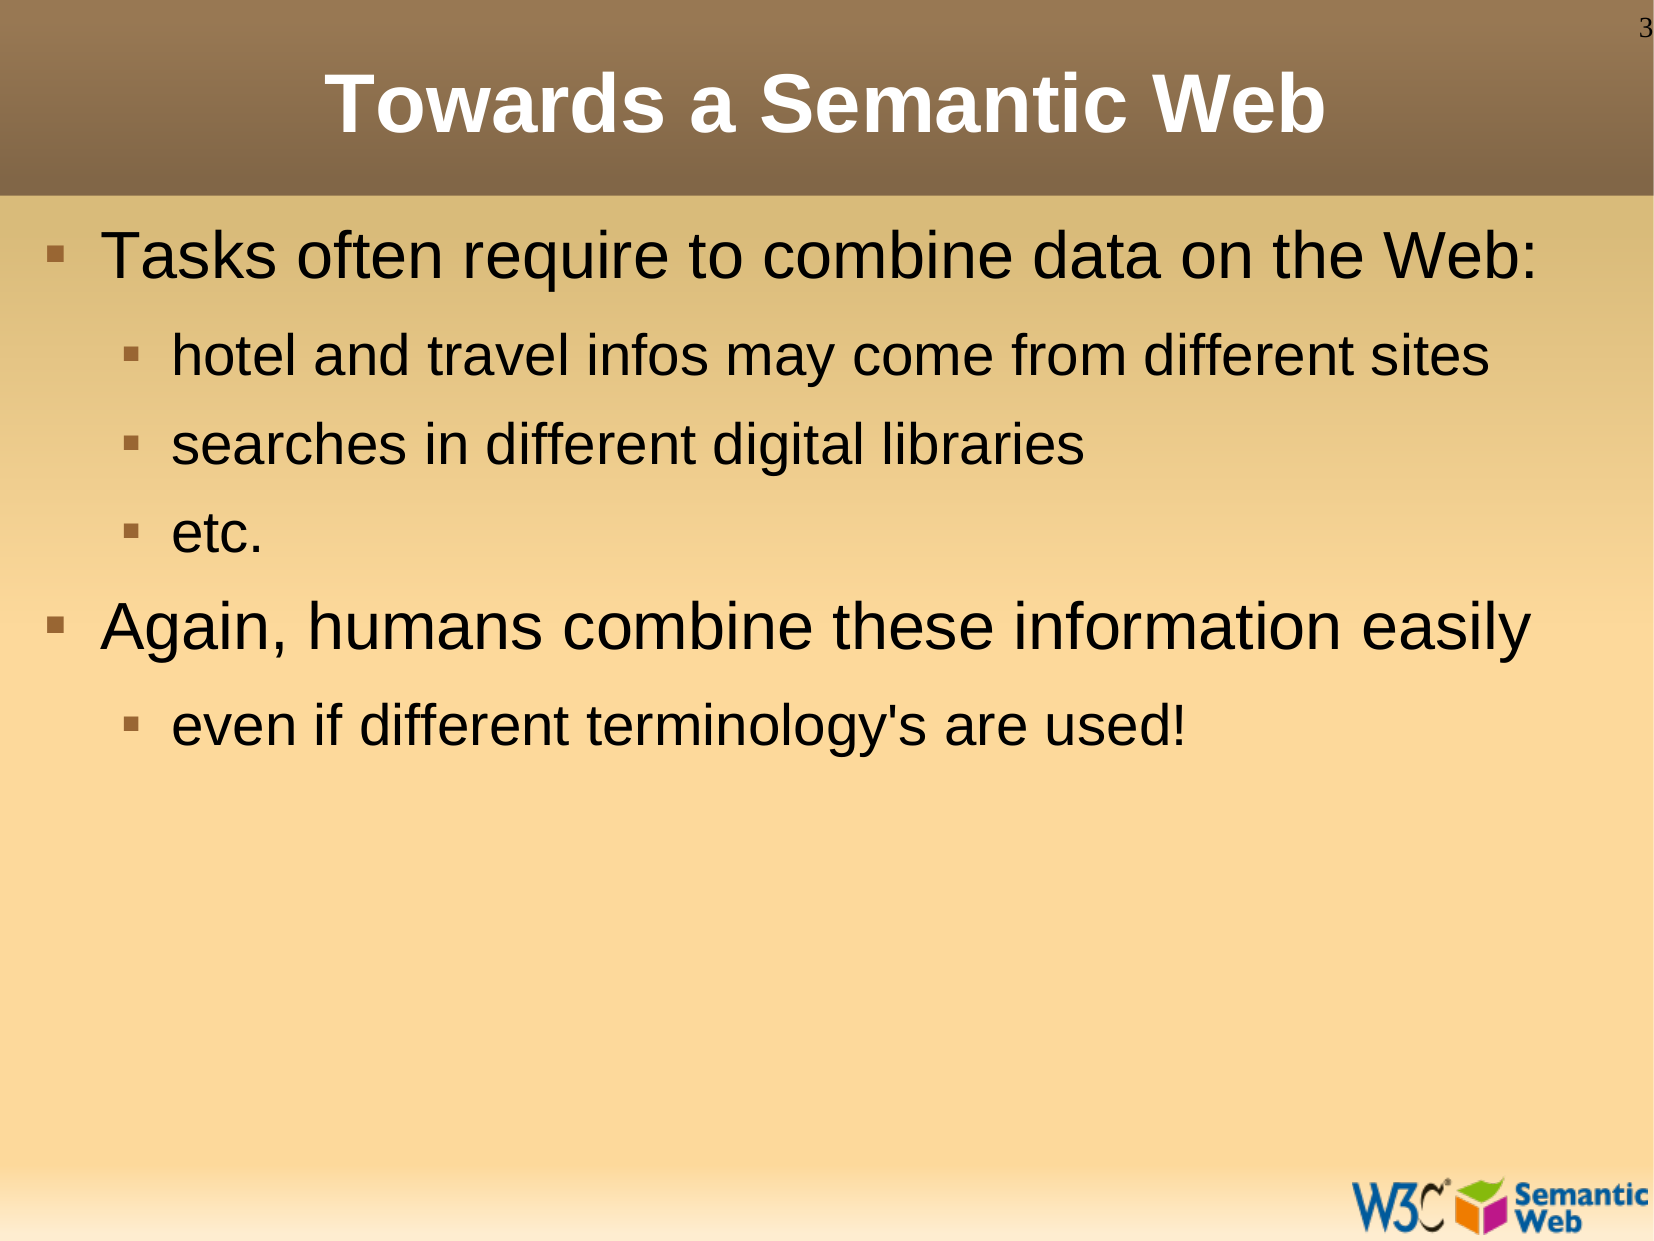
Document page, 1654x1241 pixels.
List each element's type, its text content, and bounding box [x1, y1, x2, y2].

title Towards a Semantic Web [0, 0, 1654, 208]
list Tasks often require to combine data on the Web: hotel and travel infos may come from different sites searches in different digital libraries etc. Again, humans combine these information easily even if different terminology's are used! [29, 218, 1624, 1205]
picture [0, 208, 1654, 1241]
